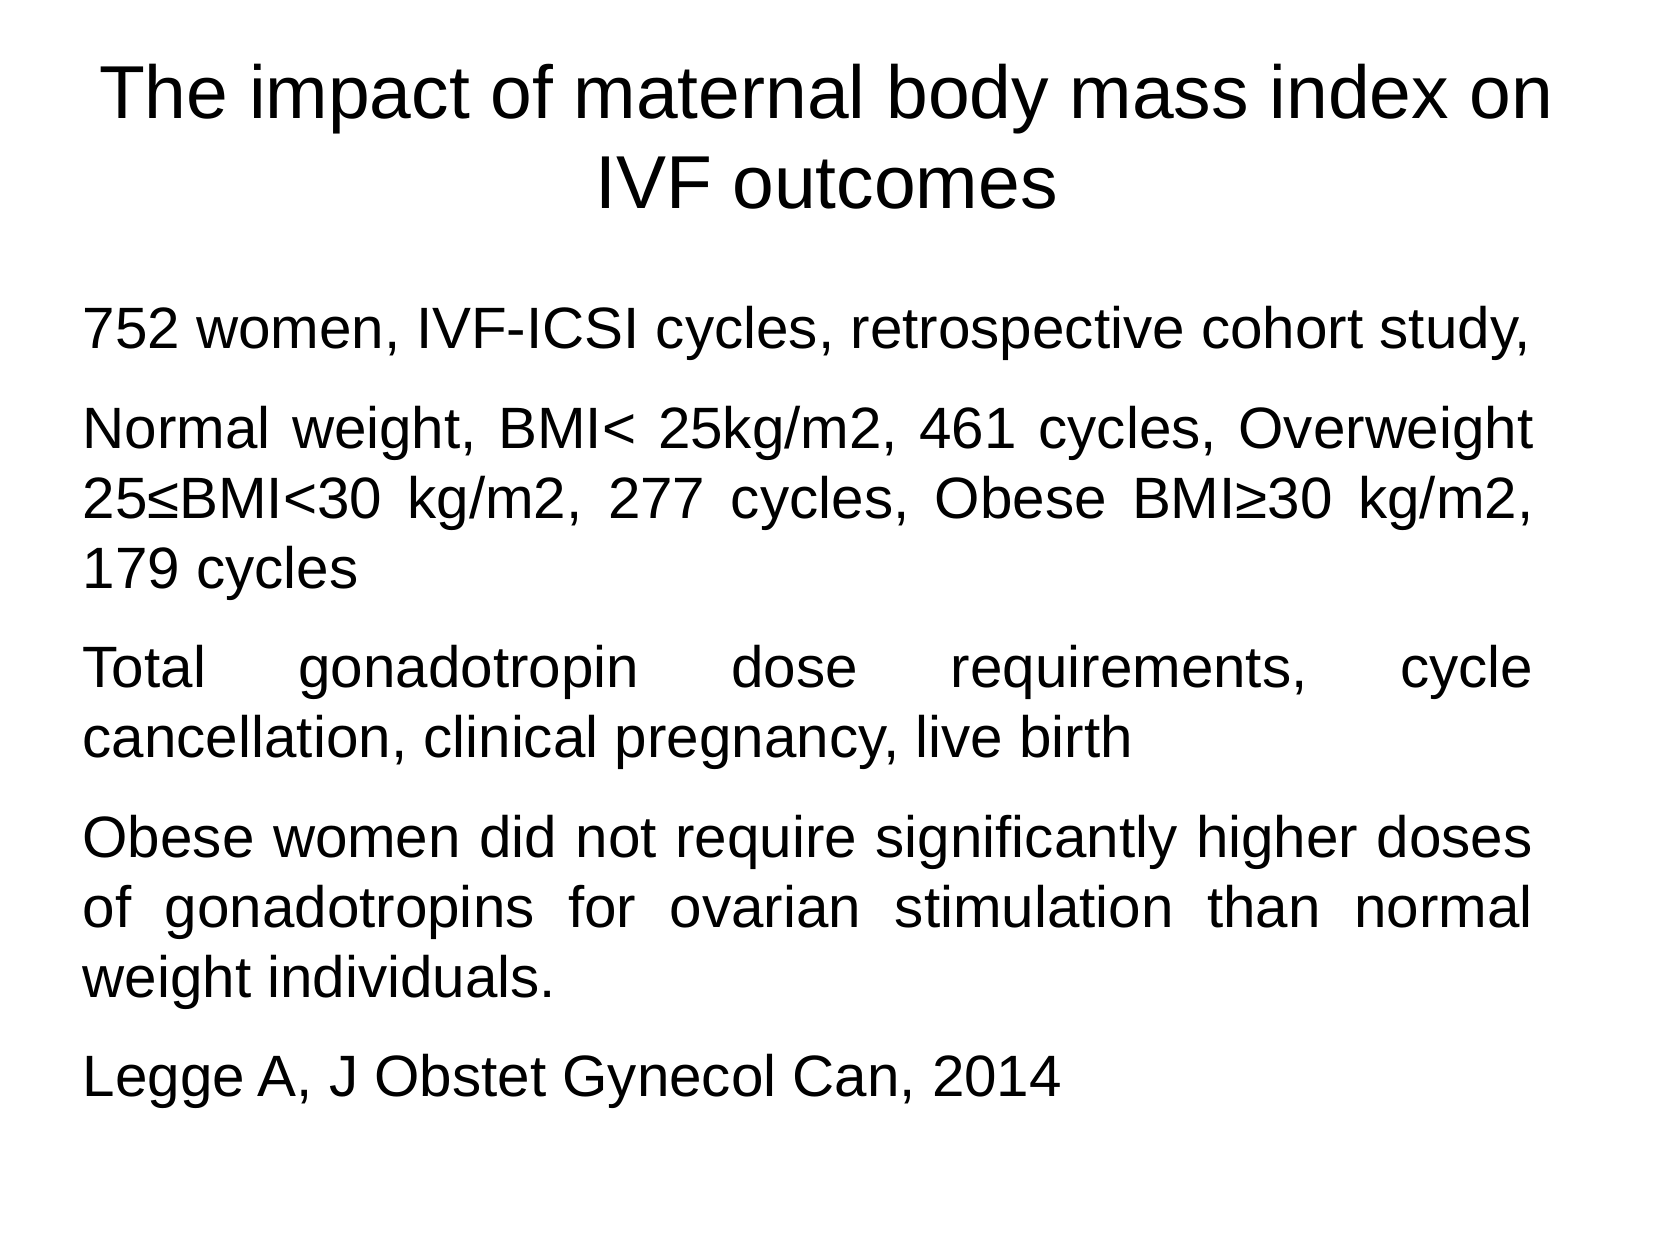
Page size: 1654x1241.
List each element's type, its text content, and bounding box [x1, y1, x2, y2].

title The impact of maternal body mass index on IVF outcomes [82, 30, 1571, 237]
subtitle 752 women, IVF-ICSI cycles, retrospective cohort study, Normal weight, BMI< 25kg/m2, 461 cycles, Overweight 25≤BMI<30 kg/m2, 277 cycles, Obese BMI≥30 kg/m2, 179 cycles Total gonadotropin dose requirements, cycle cancellation, clinical pregnancy, live birth Obese women did not require significantly higher doses of gonadotropins for ovarian stimulation than normal weight individuals. Legge A, J Obstet Gynecol Can, 2014 [82, 237, 1571, 1162]
